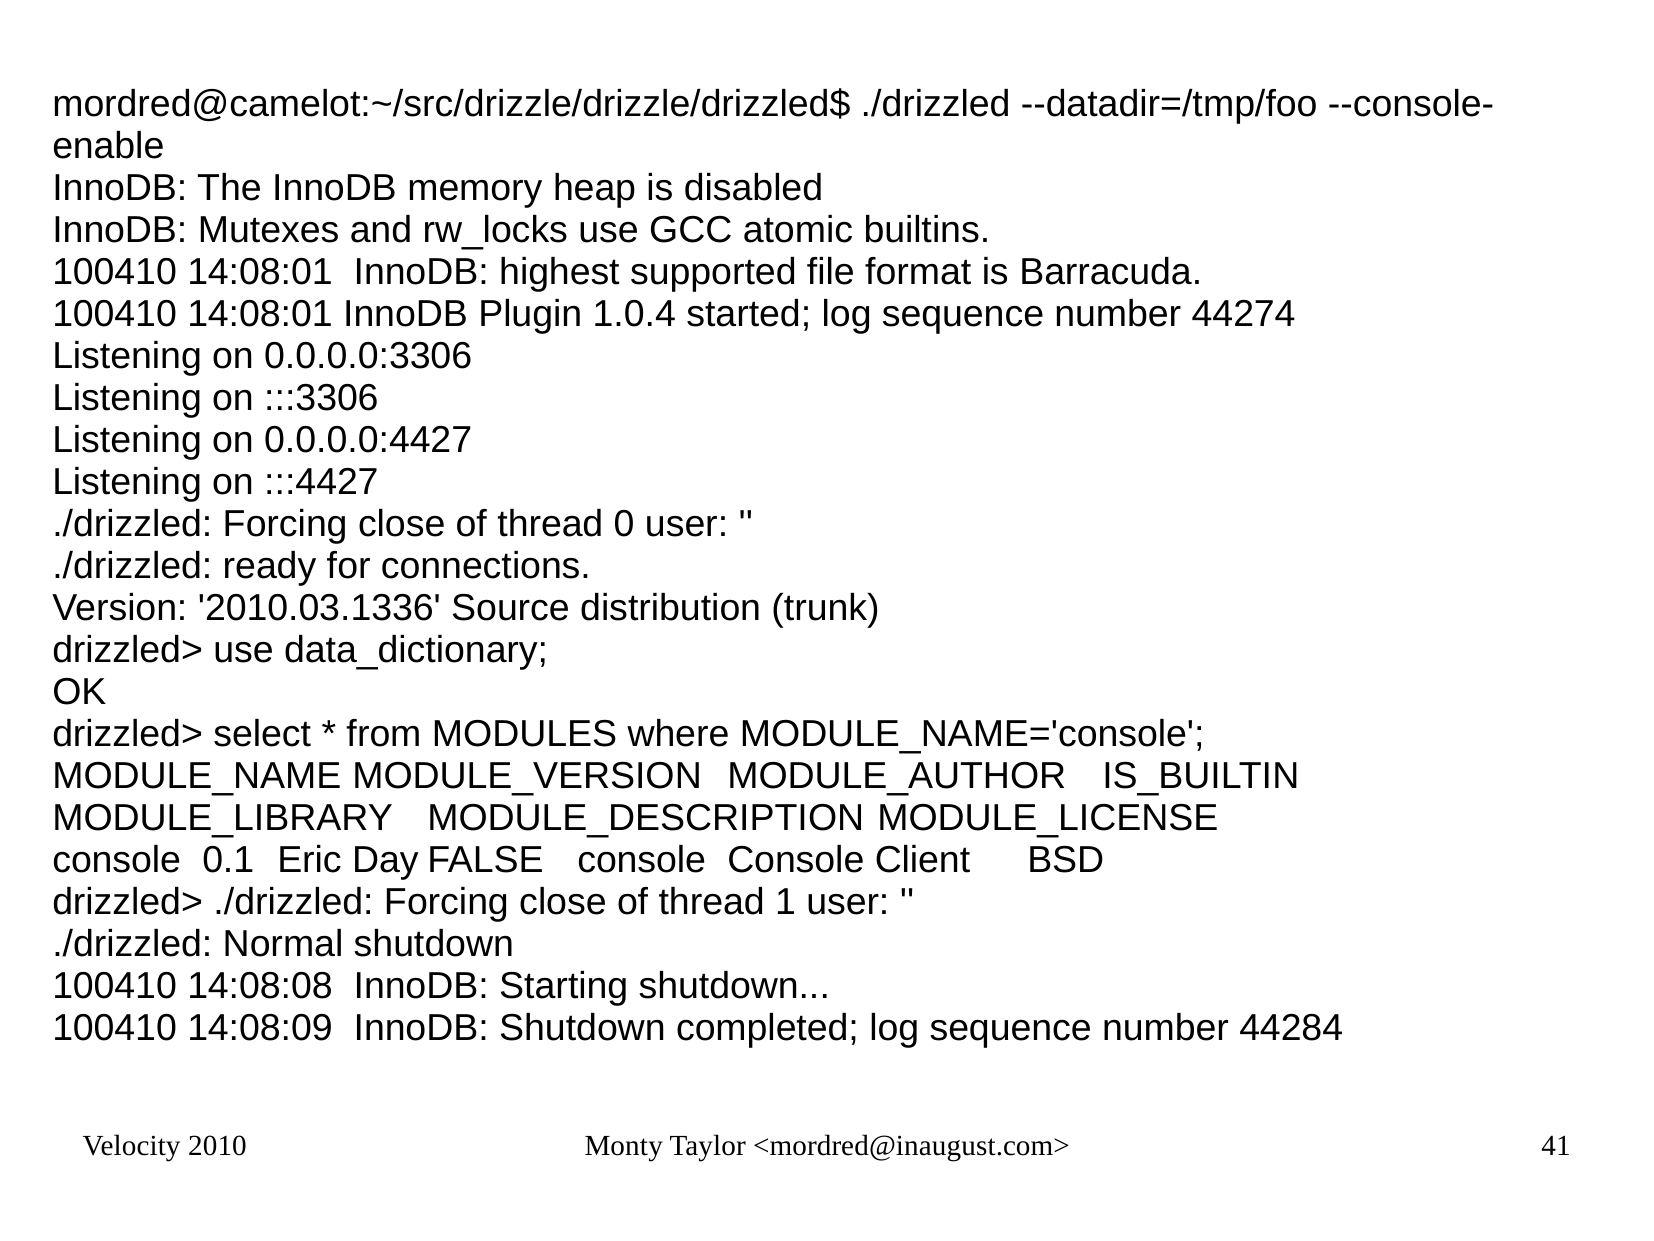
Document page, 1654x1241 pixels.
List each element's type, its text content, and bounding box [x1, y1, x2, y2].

text_box mordred@camelot:~/src/drizzle/drizzle/drizzled$ ./drizzled --datadir=/tmp/foo --console-enable InnoDB: The InnoDB memory heap is disabled InnoDB: Mutexes and rw_locks use GCC atomic builtins. 100410 14:08:01 InnoDB: highest supported file format is Barracuda. 100410 14:08:01 InnoDB Plugin 1.0.4 started; log sequence number 44274 Listening on 0.0.0.0:3306 Listening on :::3306 Listening on 0.0.0.0:4427 Listening on :::4427 ./drizzled: Forcing close of thread 0 user: '' ./drizzled: ready for connections. Version: '2010.03.1336' Source distribution (trunk) drizzled> use data_dictionary; OK drizzled> select * from MODULES where MODULE_NAME='console'; MODULE_NAME MODULE_VERSION MODULE_AUTHOR IS_BUILTIN MODULE_LIBRARY MODULE_DESCRIPTION MODULE_LICENSE console 0.1 Eric Day FALSE console Console Client BSD drizzled> ./drizzled: Forcing close of thread 1 user: '' ./drizzled: Normal shutdown 100410 14:08:08 InnoDB: Starting shutdown... 100410 14:08:09 InnoDB: Shutdown completed; log sequence number 44284 [37, 75, 1613, 1056]
